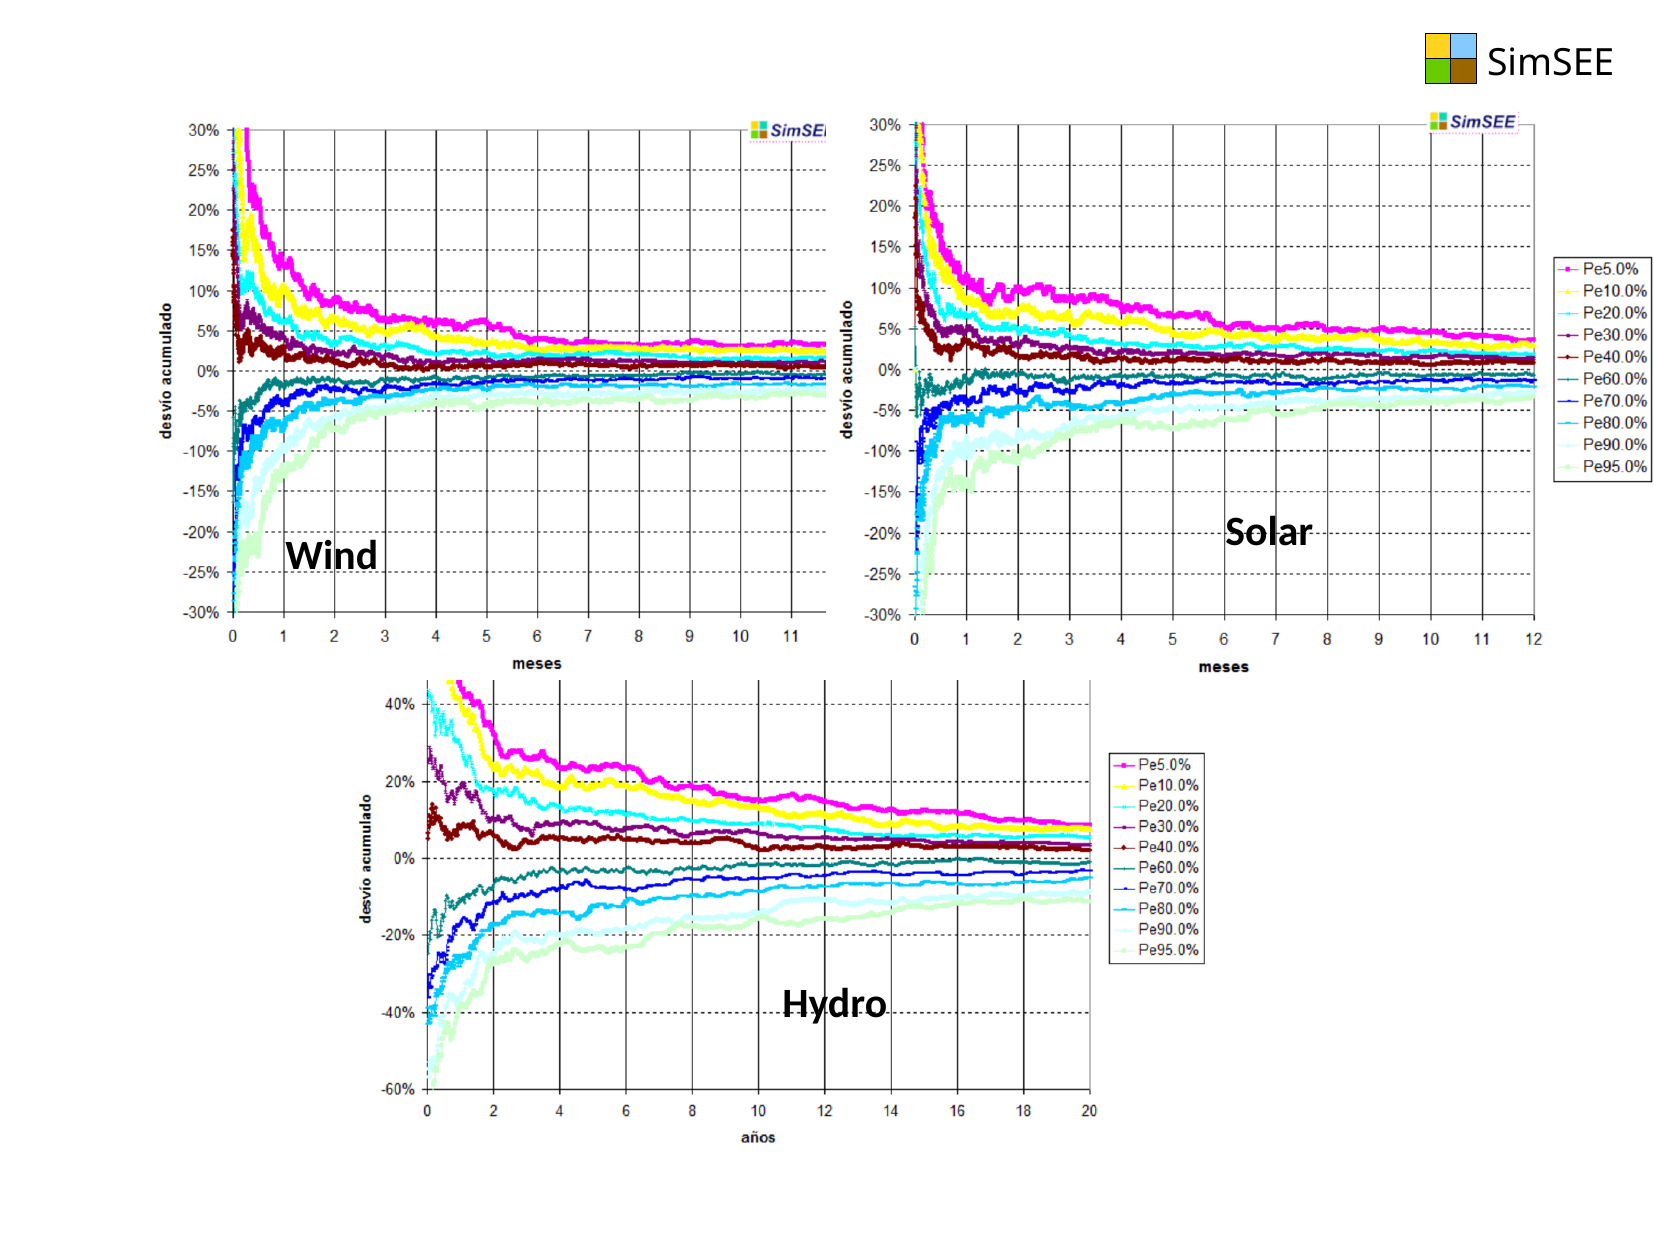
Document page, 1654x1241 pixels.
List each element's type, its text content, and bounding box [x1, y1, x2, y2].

picture [147, 105, 1654, 1152]
text_box Wind [270, 520, 394, 586]
text_box Solar [1210, 496, 1329, 562]
text_box Hydro [767, 968, 902, 1034]
